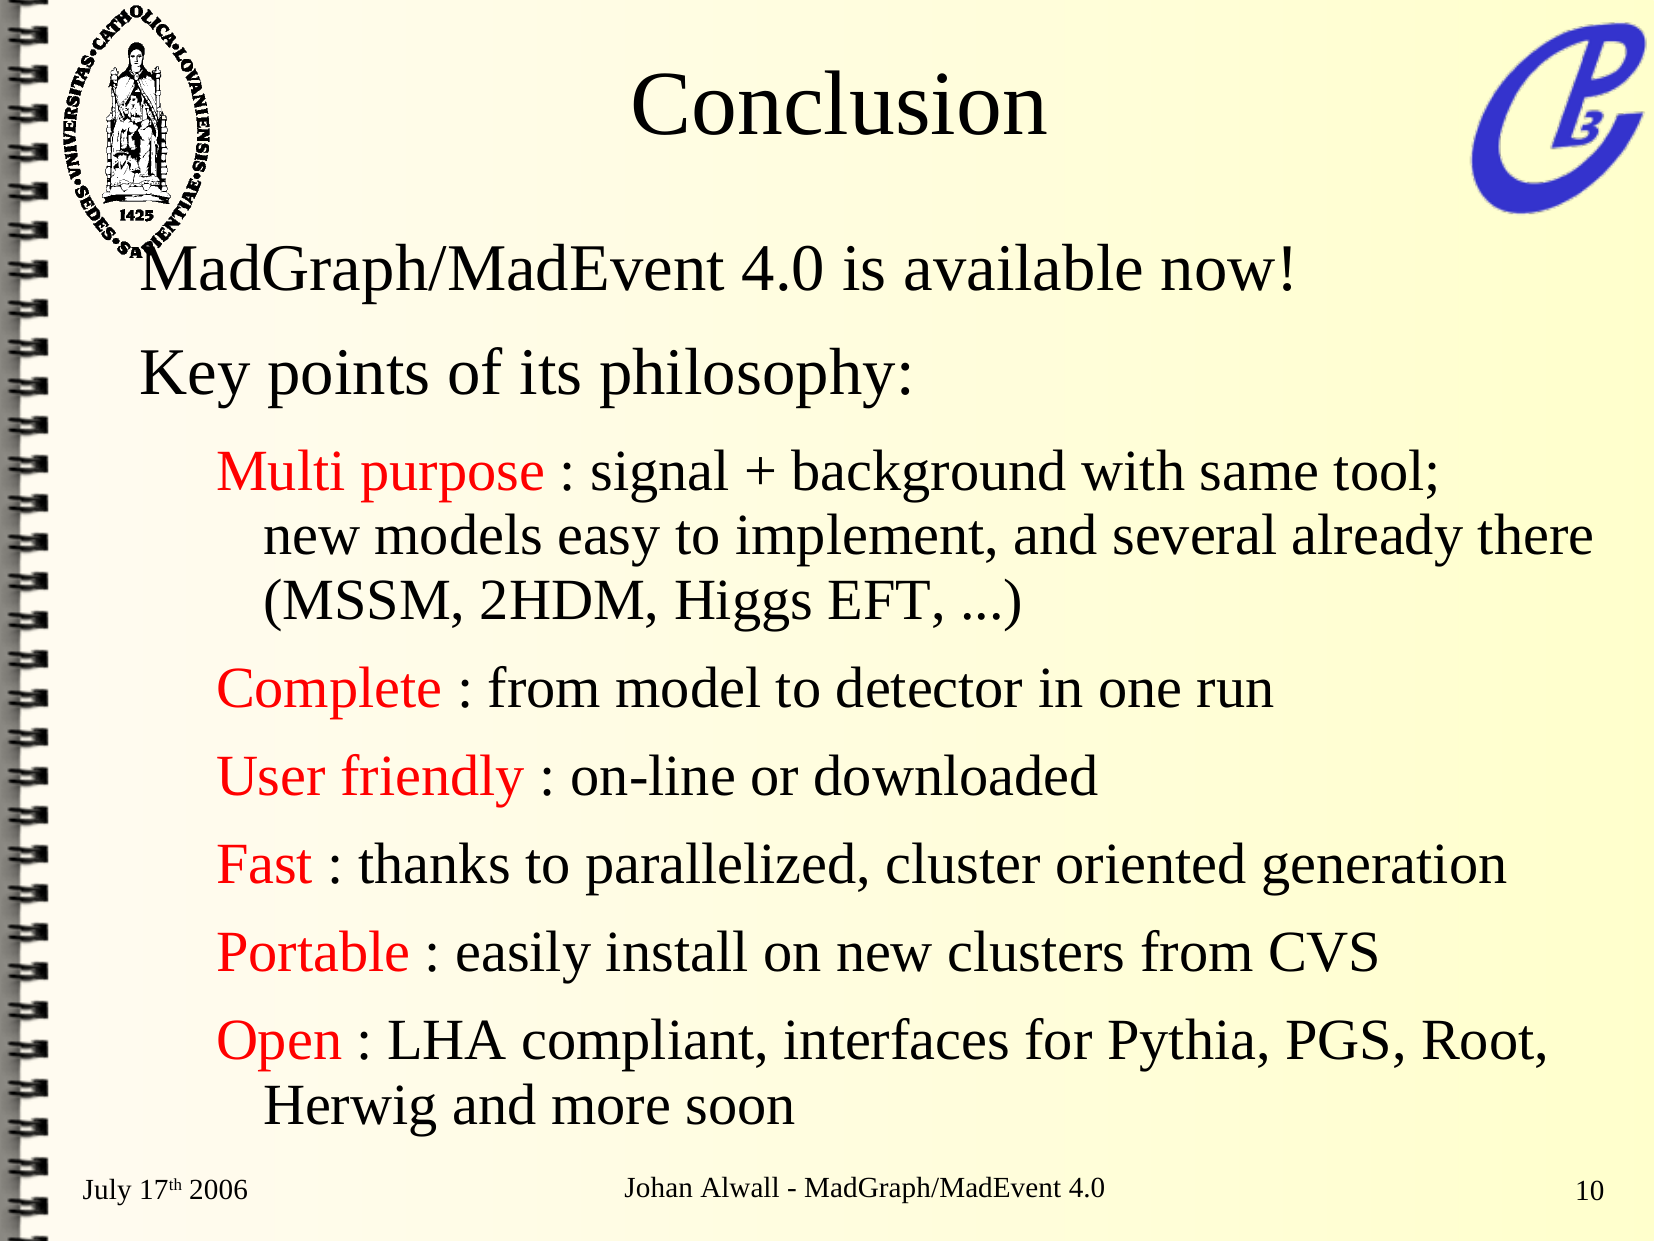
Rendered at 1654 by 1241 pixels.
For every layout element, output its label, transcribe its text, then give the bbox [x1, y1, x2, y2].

title Conclusion [234, 0, 1445, 208]
list MadGraph/MadEvent 4.0 is available now! Key points of its philosophy: Multi purpose : signal + background with same tool; new models easy to implement, and several already there (MSSM, 2HDM, Higgs EFT, ...) Complete : from model to detector in one run User friendly : on-line or downloaded Fast : thanks to parallelized, cluster oriented generation Portable : easily install on new clusters from CVS Open : LHA compliant, interfaces for Pythia, PGS, Root, Herwig and more soon [121, 230, 1603, 1155]
picture [1467, 14, 1654, 216]
picture [0, 0, 1654, 1241]
